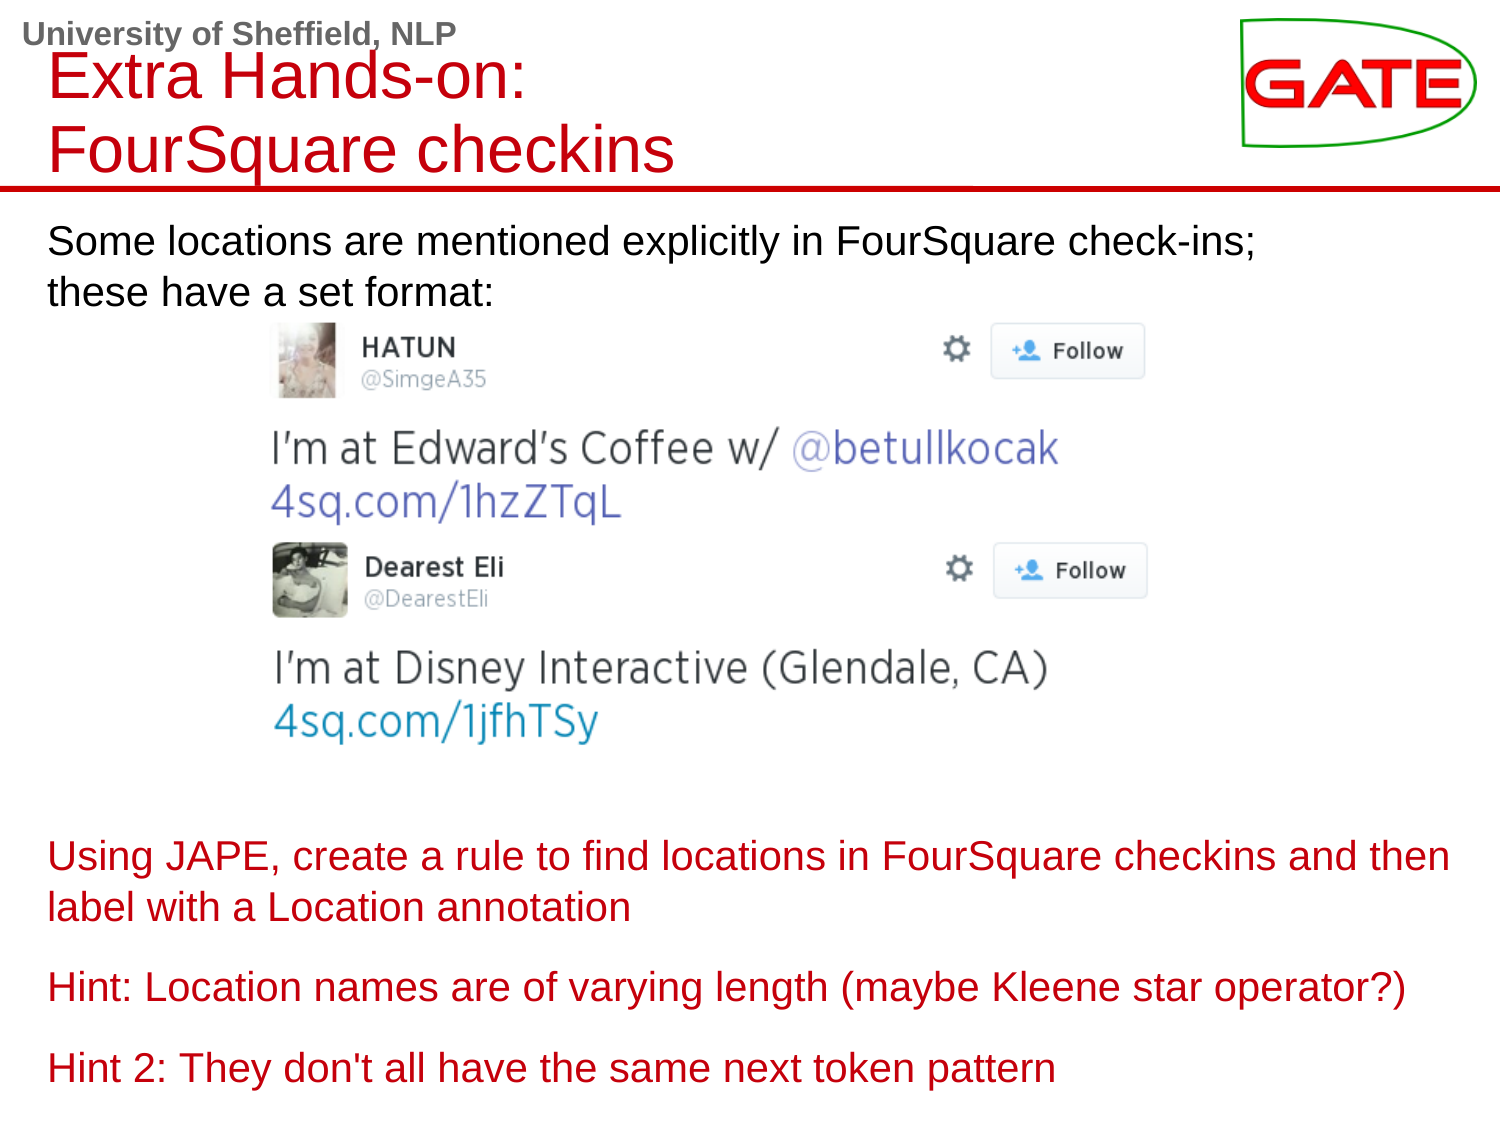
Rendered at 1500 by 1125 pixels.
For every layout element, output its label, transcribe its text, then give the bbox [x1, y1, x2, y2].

text_box Extra Hands-on: FourSquare checkins [47, 52, 1267, 174]
text_box Some locations are mentioned explicitly in FourSquare check-ins; these have a set format: Using JAPE, create a rule to find locations in FourSquare checkins and then label with a Location annotation Hint: Location names are of varying length (maybe Kleene star operator?) Hint 2: They don't all have the same next token pattern [47, 212, 1500, 1064]
picture [1240, 18, 1477, 148]
